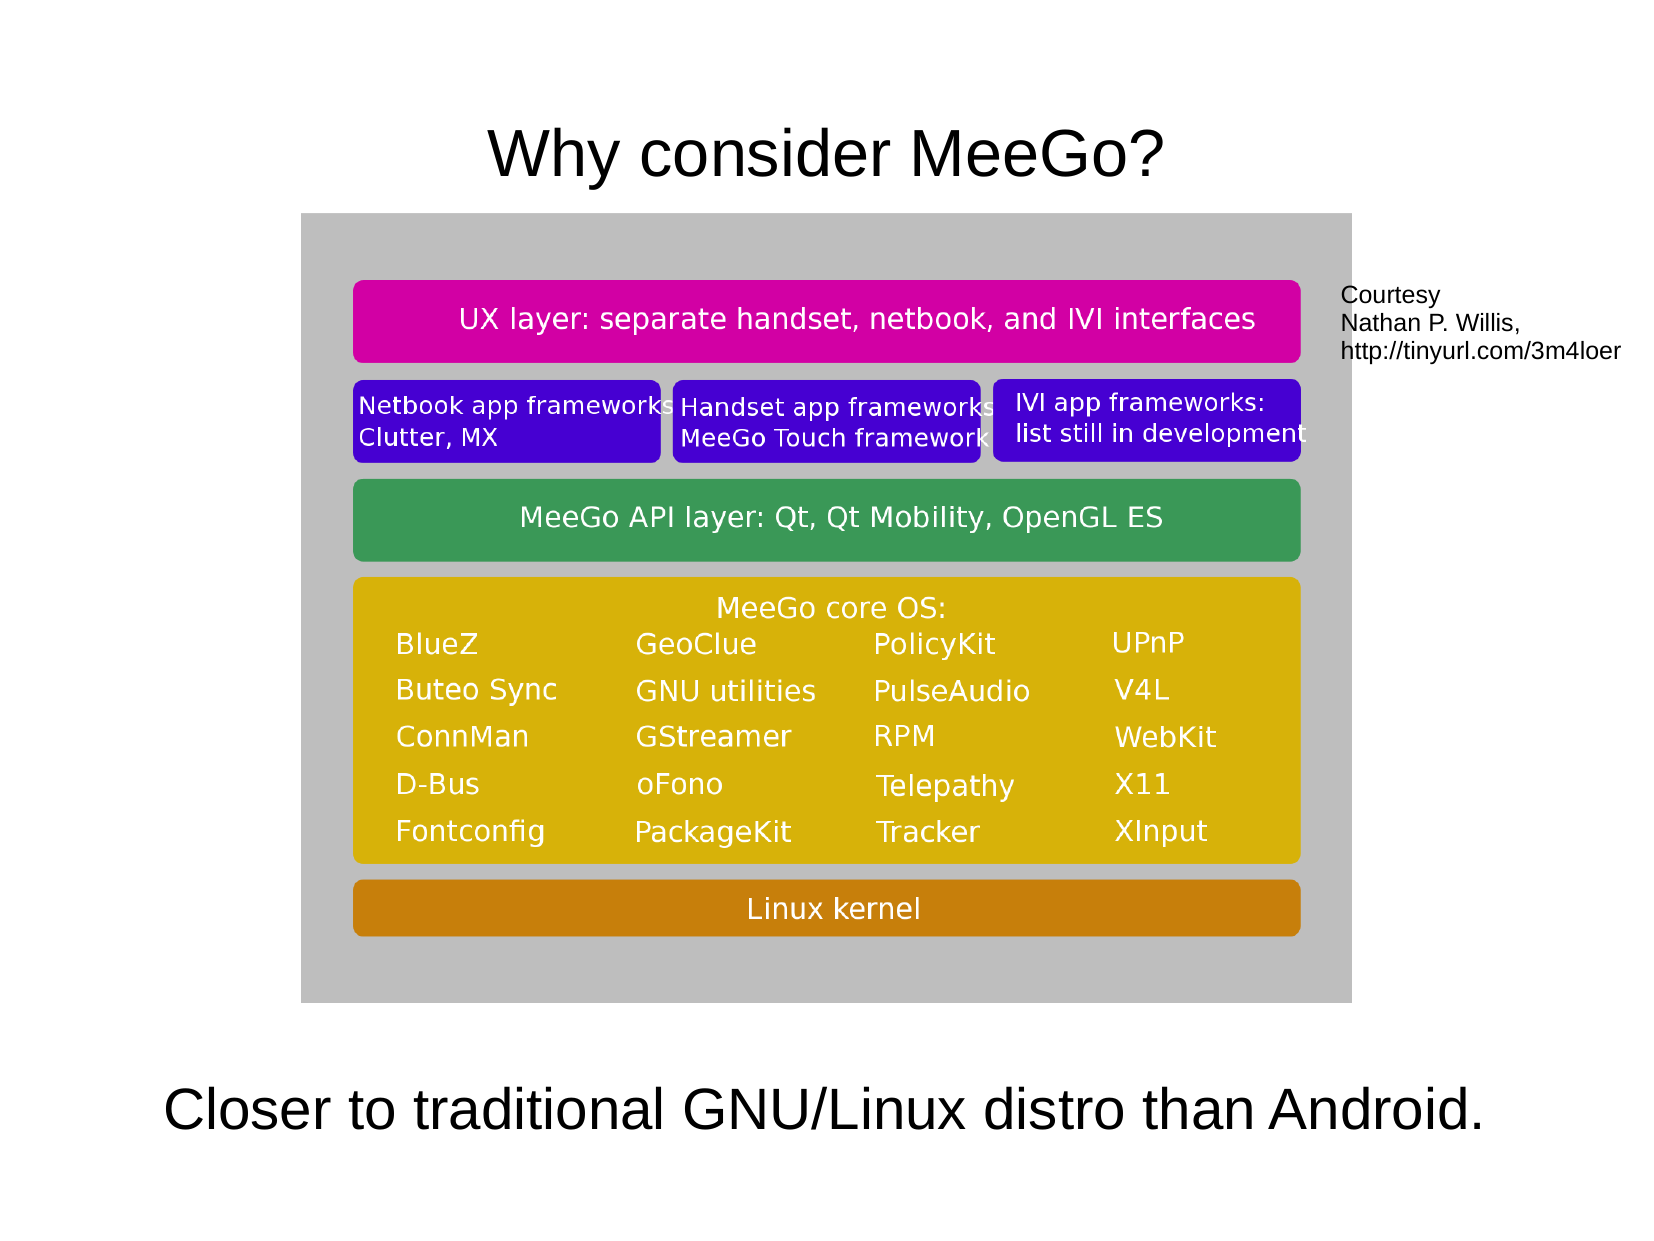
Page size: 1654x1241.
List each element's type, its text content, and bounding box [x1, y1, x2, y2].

text_box Closer to traditional GNU/Linux distro than Android. [148, 1069, 1505, 1126]
text_box Courtesy Nathan P. Willis, http://tinyurl.com/3m4loer [1325, 273, 1638, 373]
picture [301, 213, 1352, 1003]
title Why consider MeeGo? [82, 49, 1571, 257]
